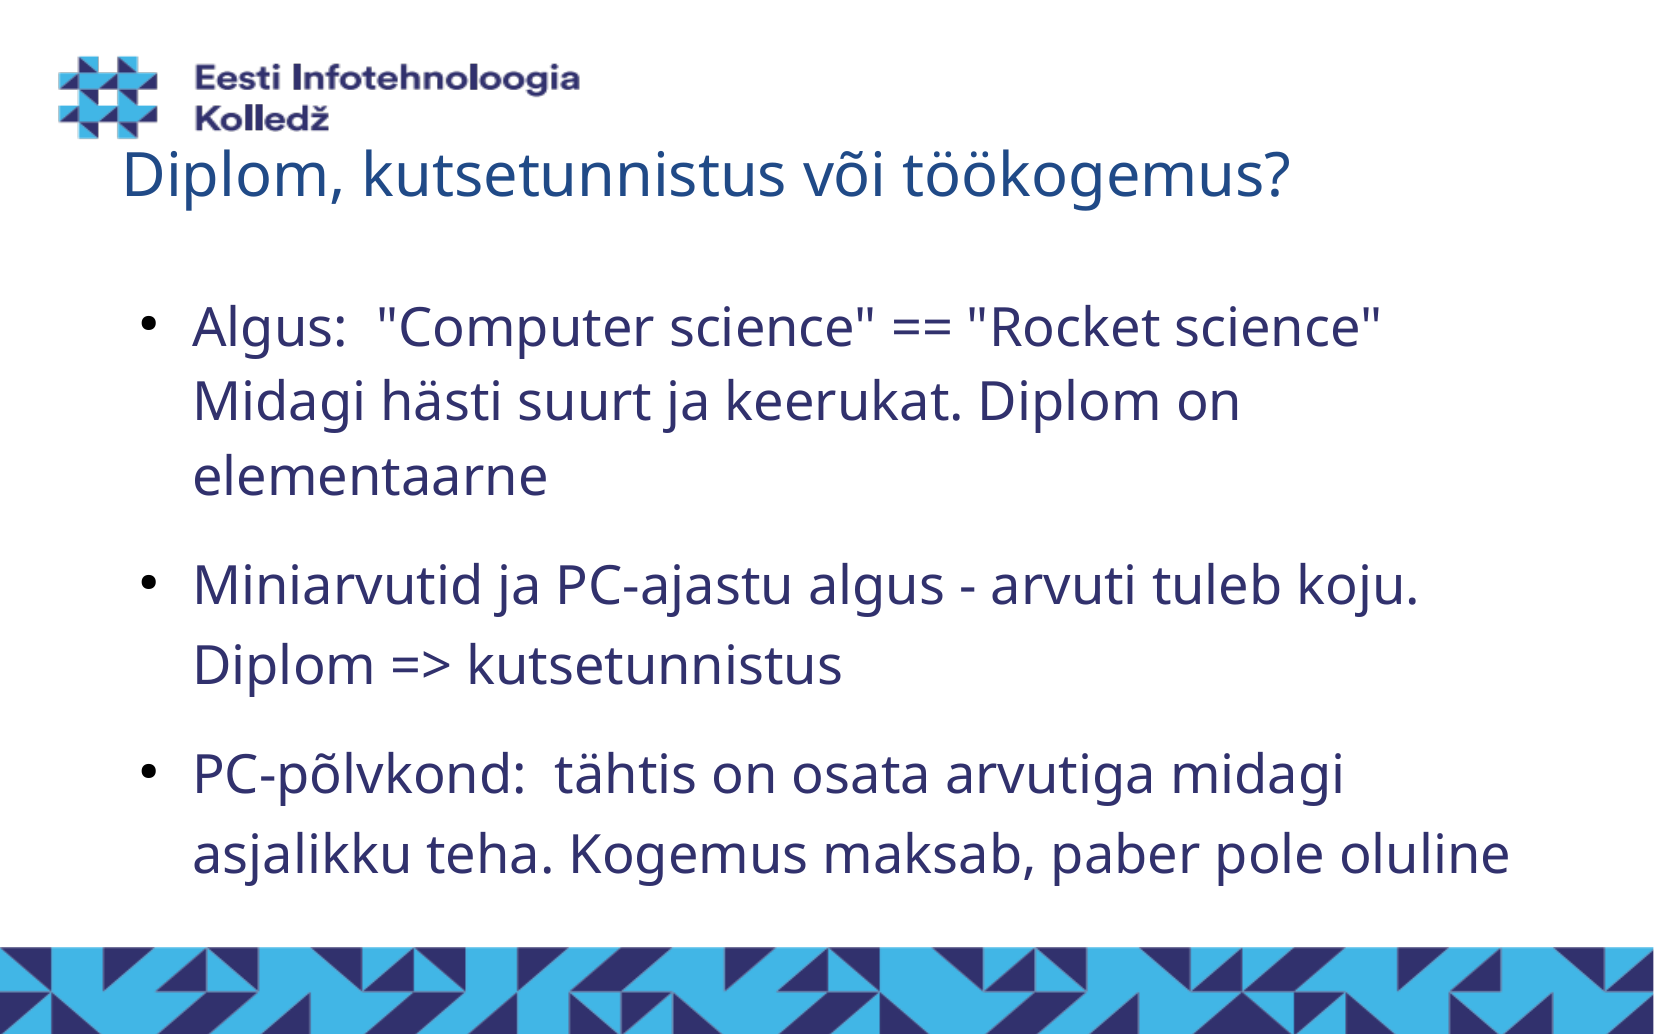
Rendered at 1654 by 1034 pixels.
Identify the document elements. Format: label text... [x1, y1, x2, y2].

title Diplom, kutsetunnistus või töökogemus? [121, 70, 1534, 274]
list Algus: "Computer science" == "Rocket science" Midagi hästi suurt ja keerukat. Diplom on elementaarne Miniarvutid ja PC-ajastu algus - arvuti tuleb koju. Diplom => kutsetunnistus PC-põlvkond: tähtis on osata arvutiga midagi asjalikku teha. Kogemus maksab, paber pole oluline [121, 287, 1534, 939]
